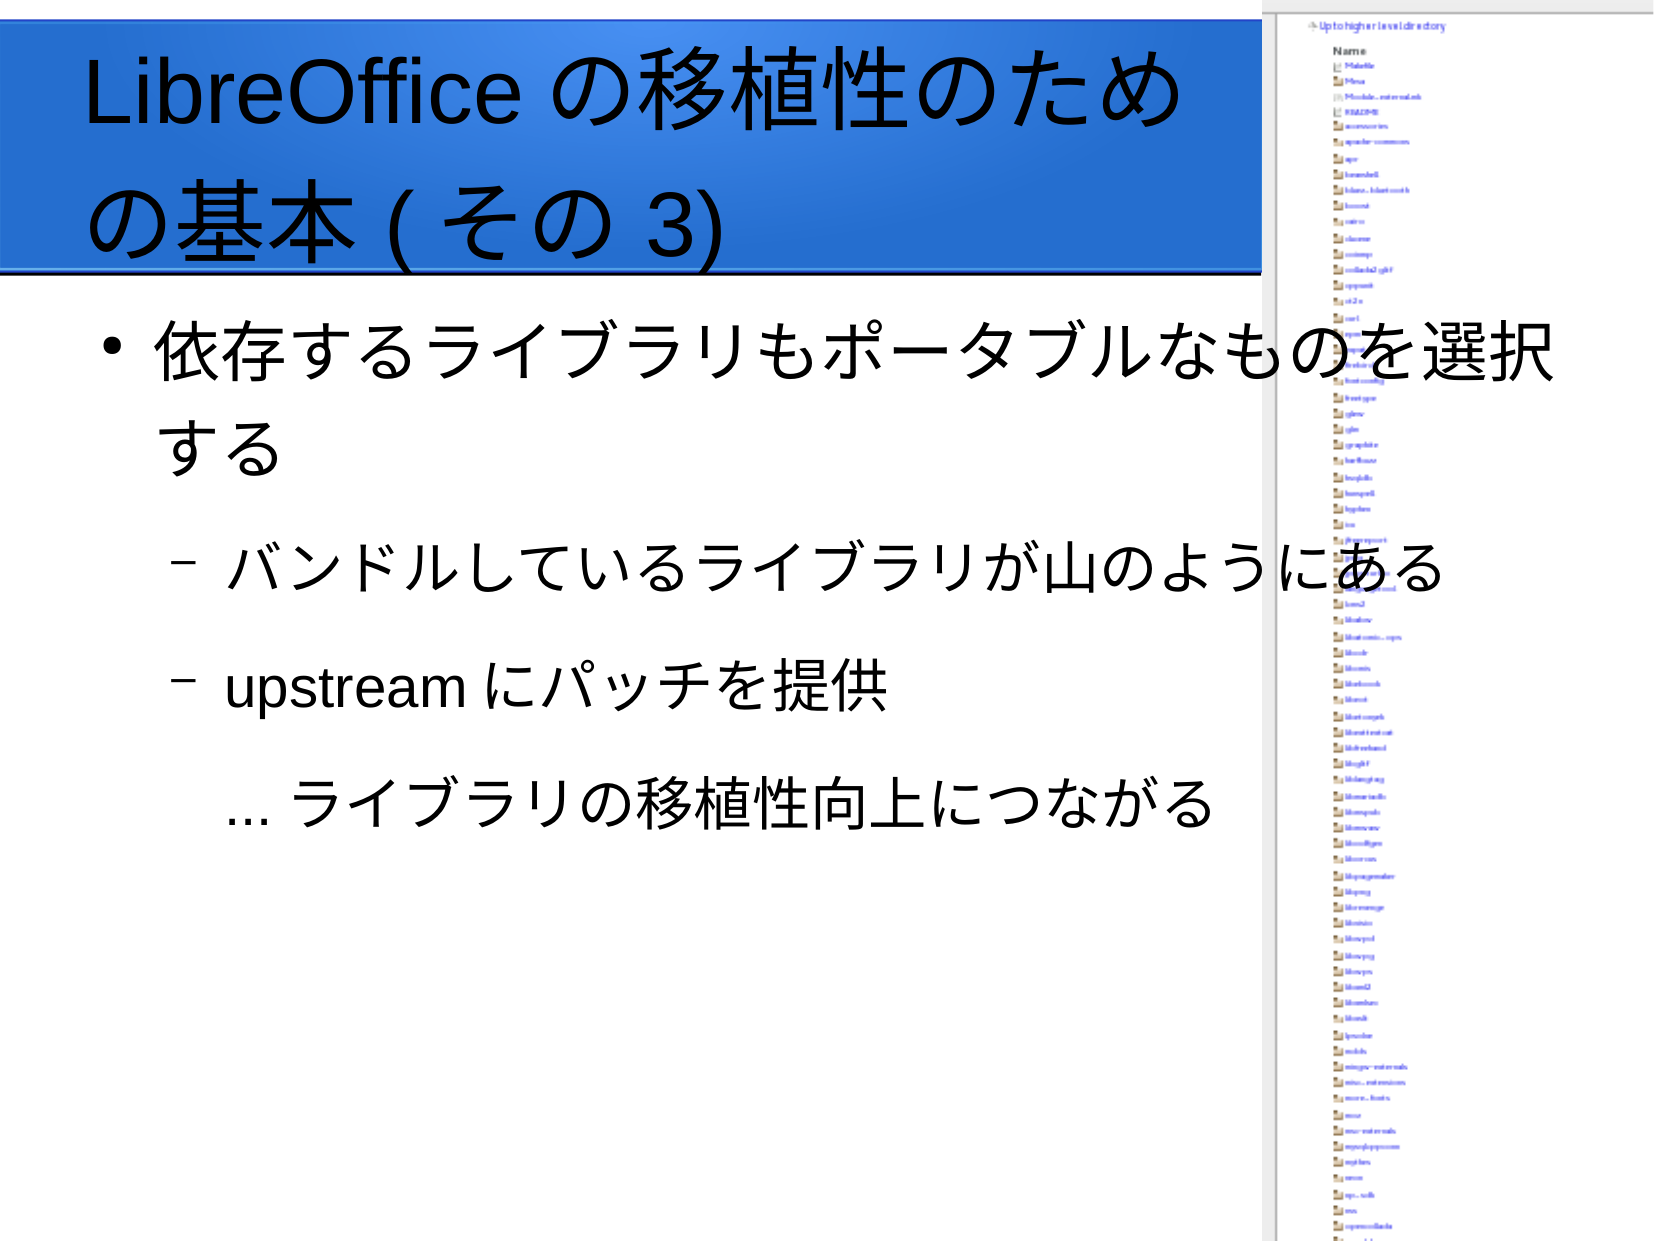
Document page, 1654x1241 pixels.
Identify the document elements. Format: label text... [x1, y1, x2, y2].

title LibreOfficeの移植性のための基本(その3) [82, 19, 1235, 281]
picture [1262, 0, 1654, 1241]
list 依存するライブラリもポータブルなものを選択する バンドルしているライブラリが山のようにある upstreamにパッチを提供 ...ライブラリの移植性向上につながる [82, 299, 1571, 1019]
